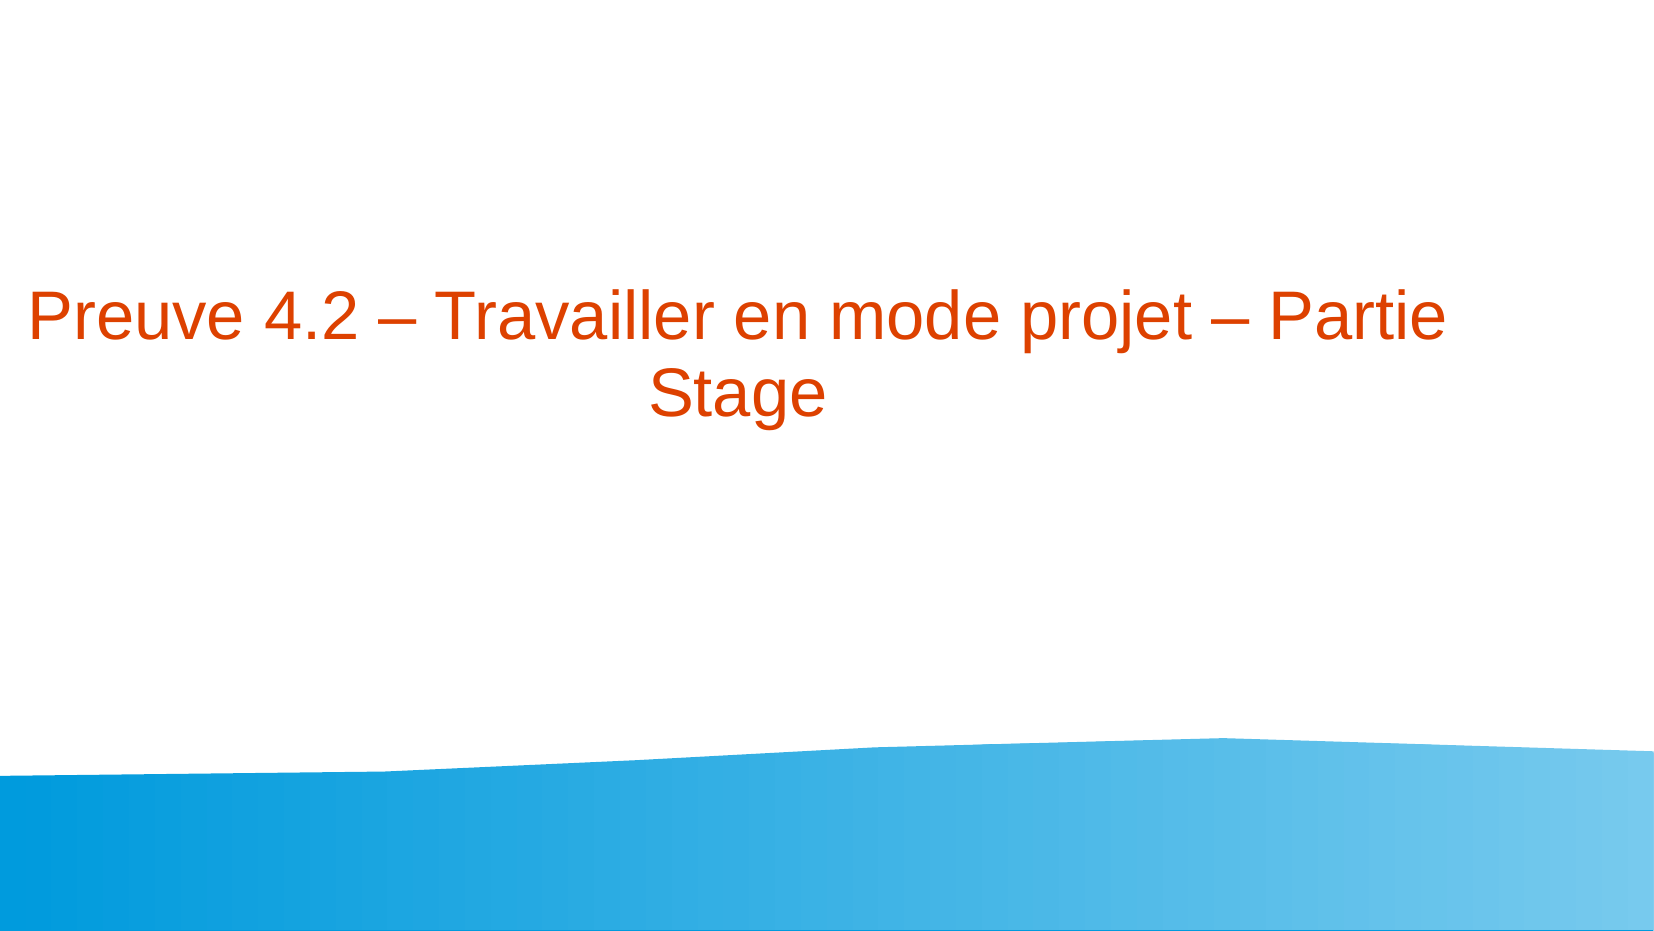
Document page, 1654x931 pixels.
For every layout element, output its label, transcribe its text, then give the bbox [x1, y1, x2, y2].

title Preuve 4.2 – Travailler en mode projet – Partie Stage [0, 265, 1477, 443]
